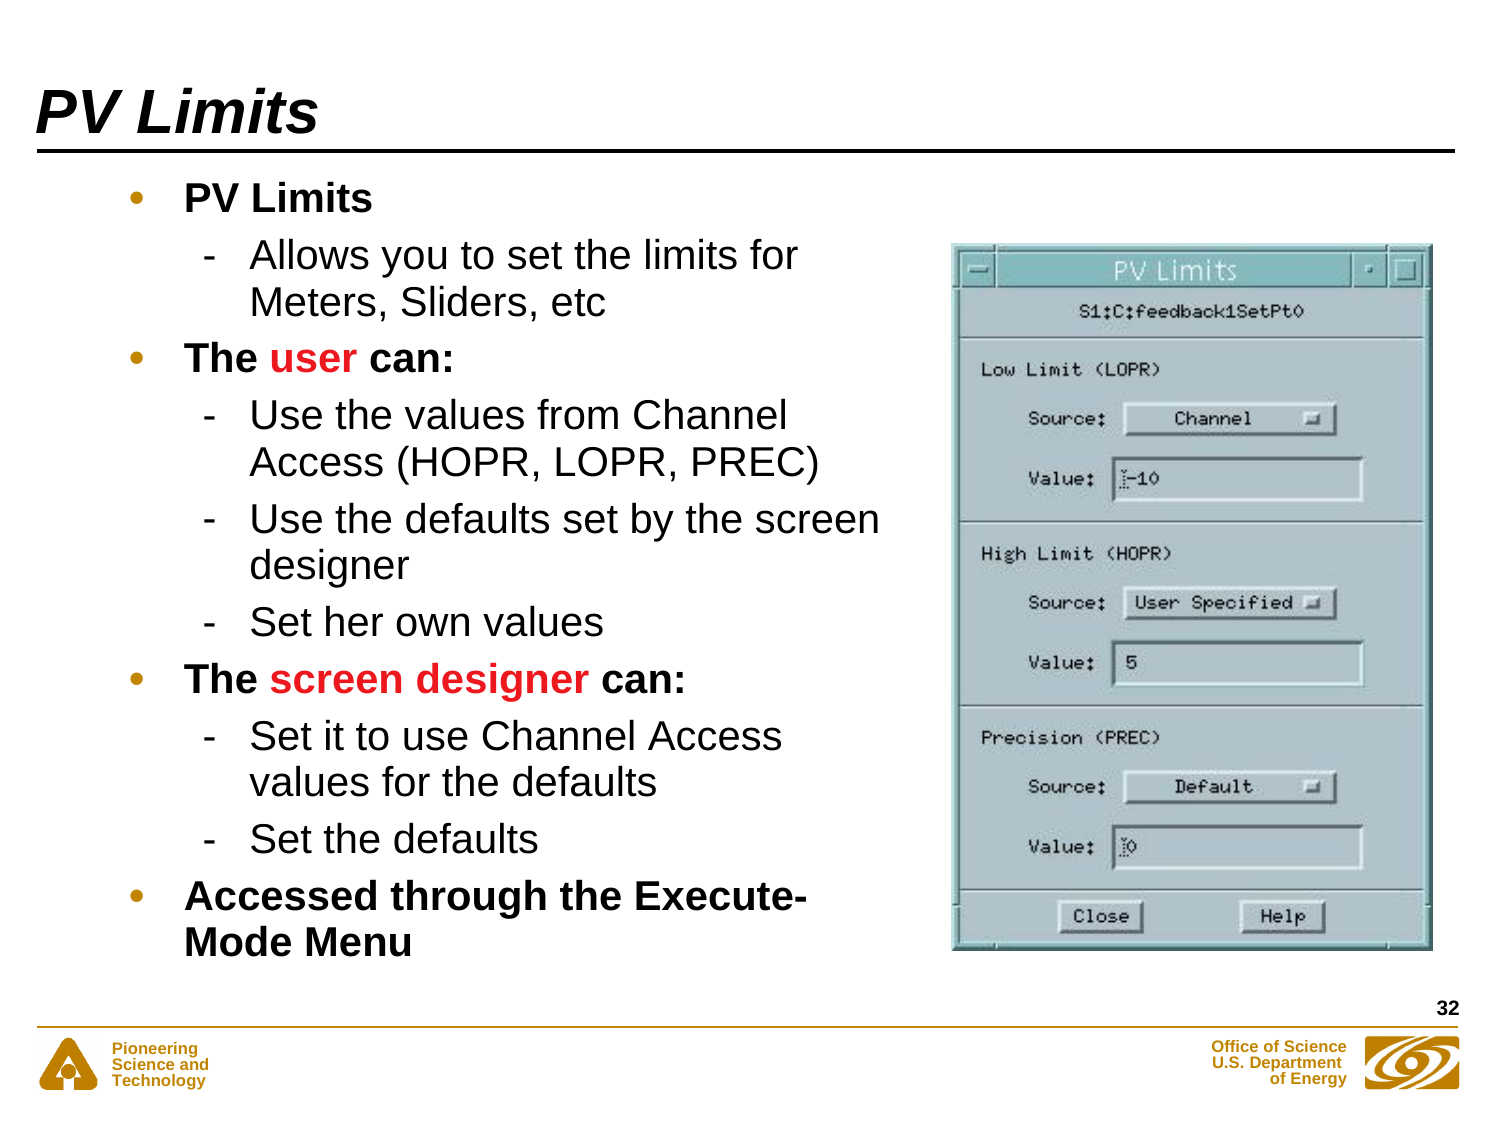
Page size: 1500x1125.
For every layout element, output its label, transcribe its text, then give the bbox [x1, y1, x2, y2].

title PV Limits [21, 75, 1459, 154]
picture [951, 243, 1433, 951]
picture [1362, 1032, 1463, 1093]
list PV Limits Allows you to set the limits for Meters, Sliders, etc The user can: Use the values from Channel Access (HOPR, LOPR, PREC) Use the defaults set by the screen designer Set her own values The screen designer can: Set it to use Channel Access values for the defaults Set the defaults Accessed through the Execute-Mode Menu [112, 167, 930, 1022]
picture [35, 1034, 101, 1094]
